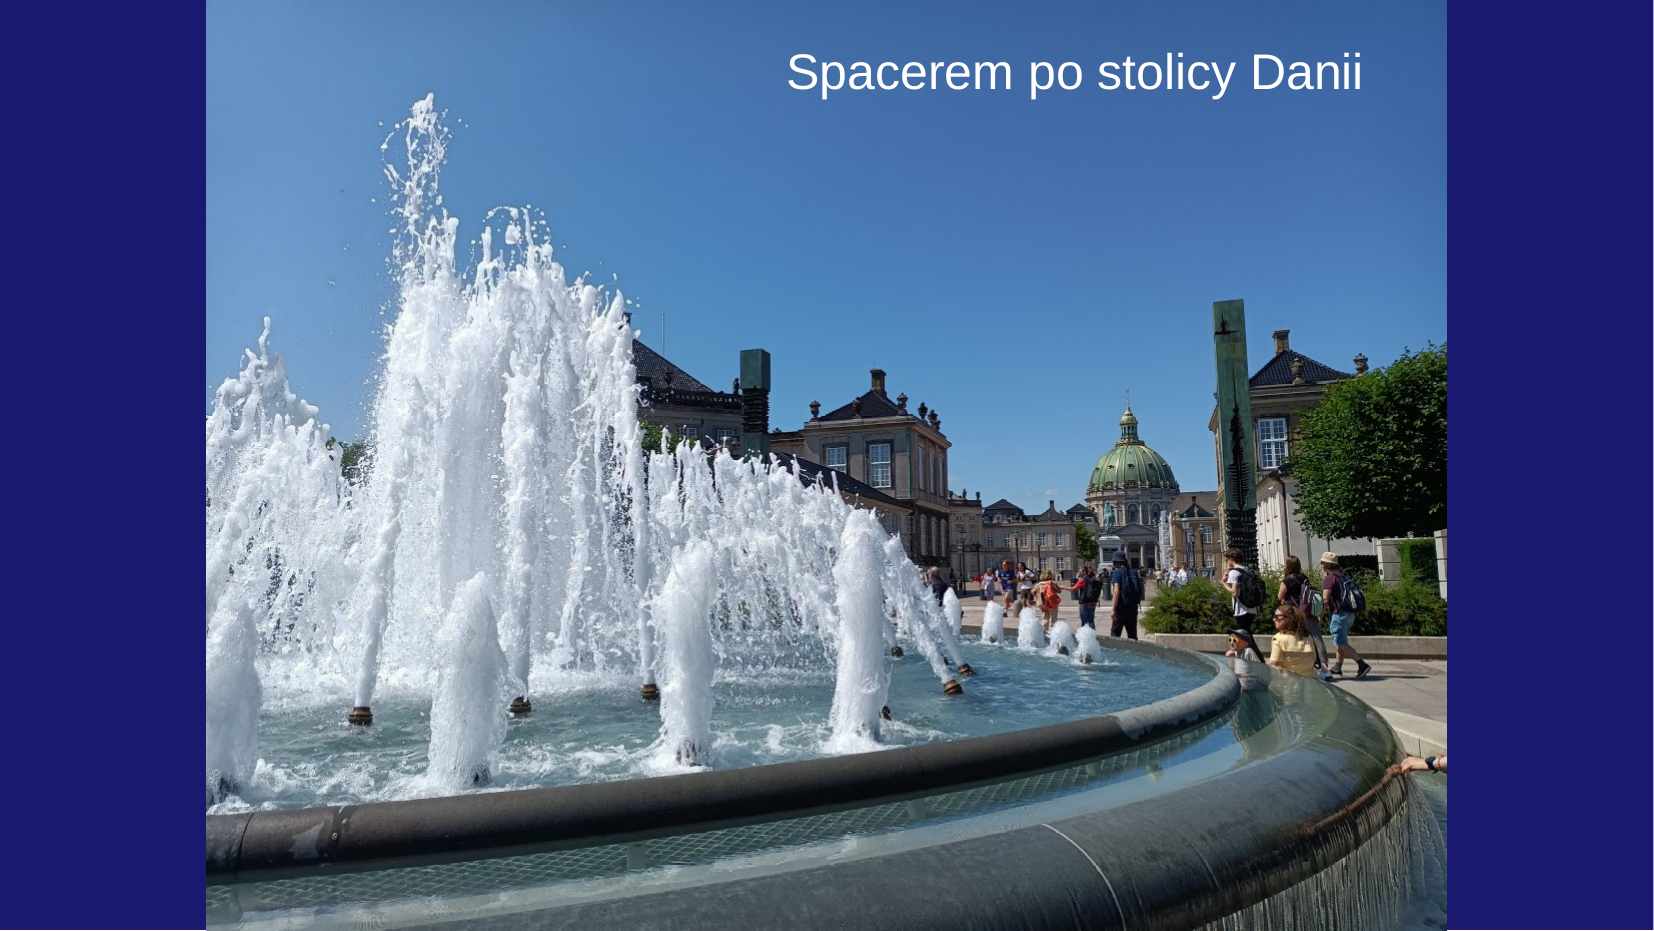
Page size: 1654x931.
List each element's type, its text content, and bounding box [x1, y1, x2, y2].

picture [206, 0, 1447, 931]
text_box Spacerem po stolicy Danii [771, 37, 1418, 108]
